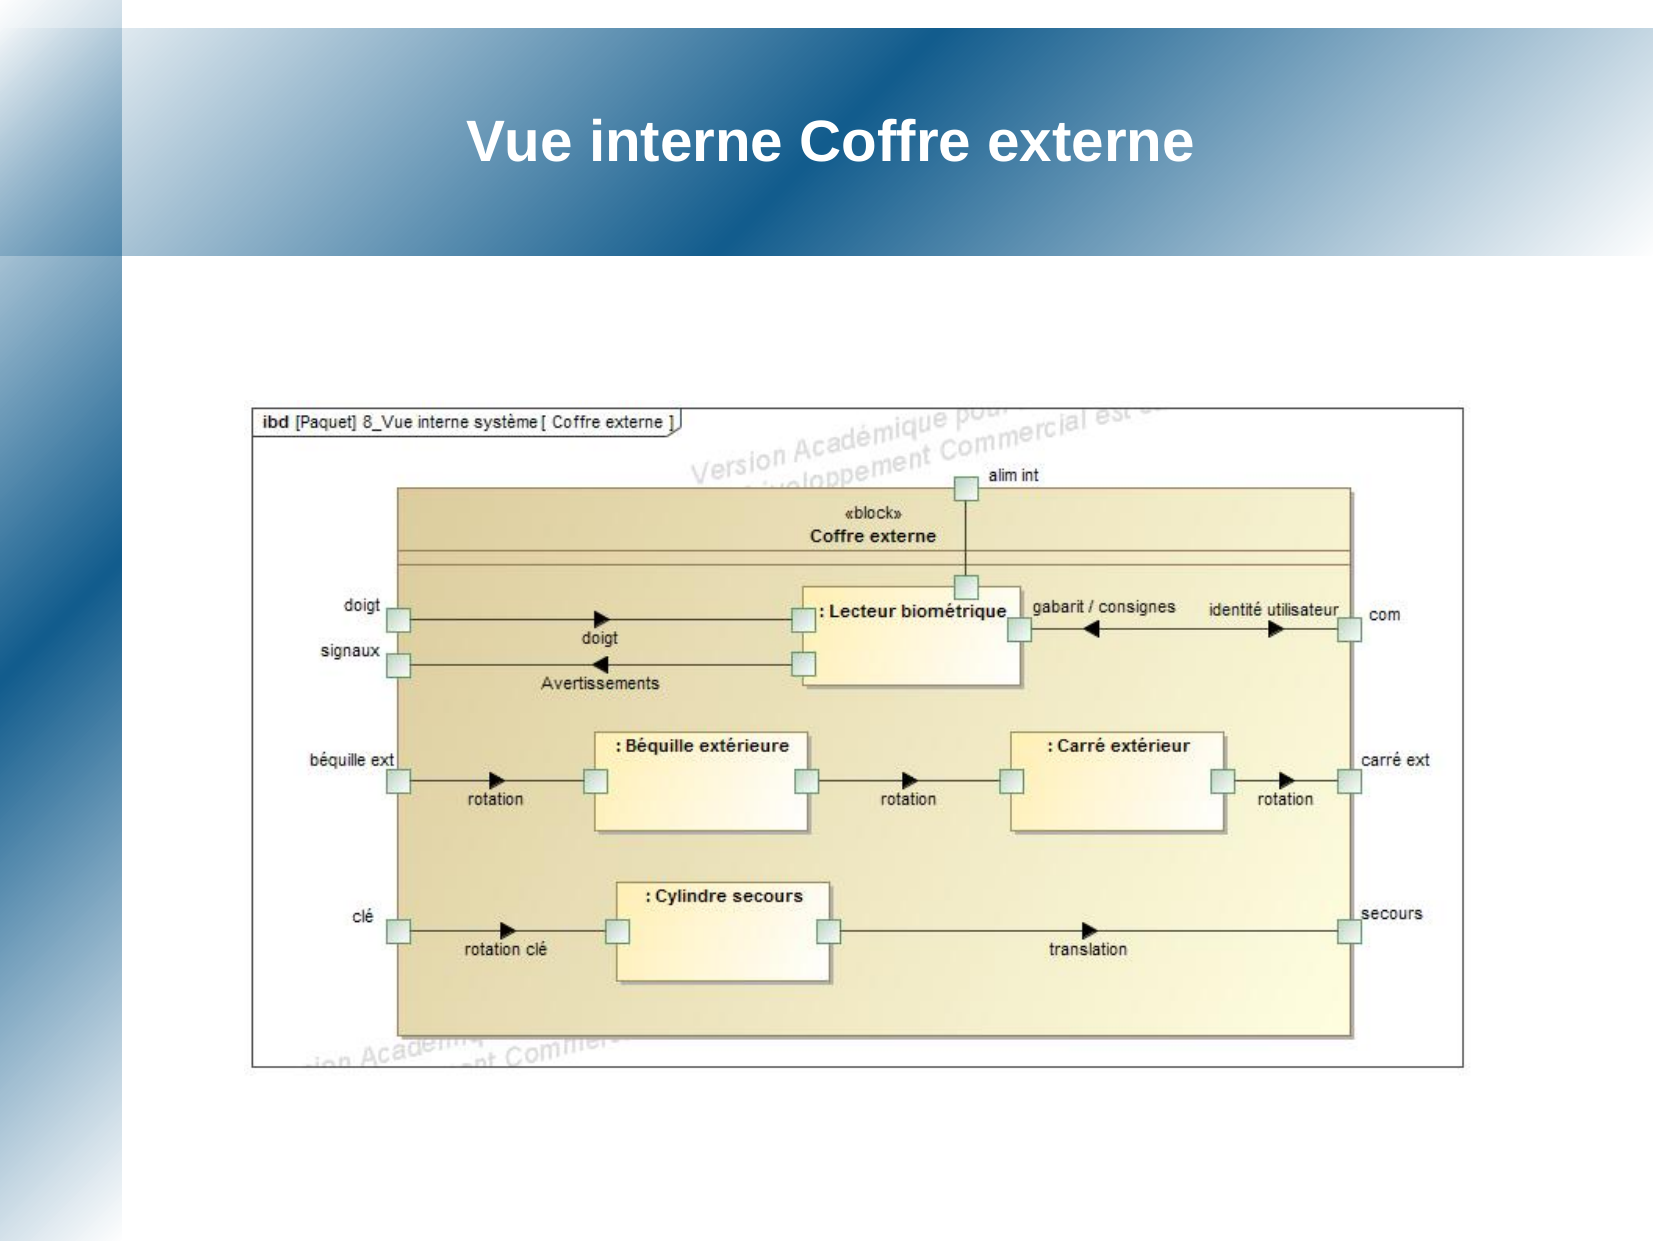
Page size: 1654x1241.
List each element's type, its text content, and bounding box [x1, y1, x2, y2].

title Vue interne Coffre externe [125, 45, 1537, 238]
subtitle [127, 323, 1603, 1167]
